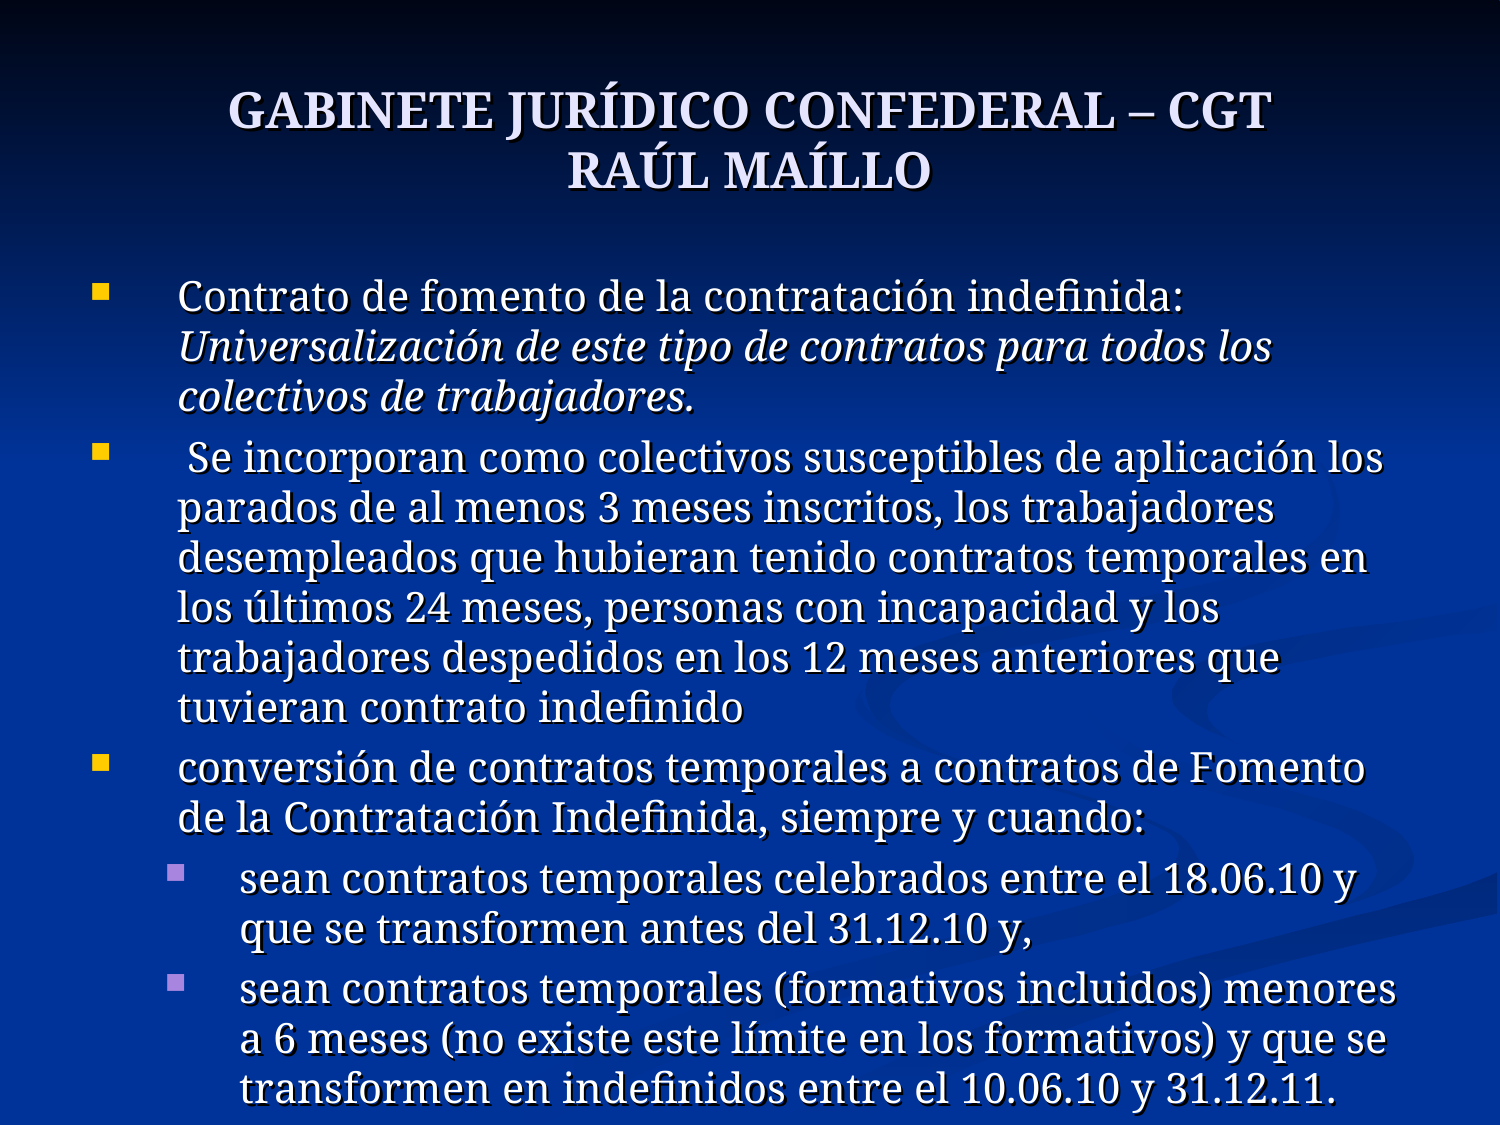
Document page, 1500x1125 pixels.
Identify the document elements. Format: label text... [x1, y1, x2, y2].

title GABINETE JURÍDICO CONFEDERAL – CGT RAÚL MAÍLLO [75, 45, 1426, 233]
list Contrato de fomento de la contratación indefinida: Universalización de este tipo de contratos para todos los colectivos de trabajadores. Se incorporan como colectivos susceptibles de aplicación los parados de al menos 3 meses inscritos, los trabajadores desempleados que hubieran tenido contratos temporales en los últimos 24 meses, personas con incapacidad y los trabajadores despedidos en los 12 meses anteriores que tuvieran contrato indefinido conversión de contratos temporales a contratos de Fomento de la Contratación Indefinida, siempre y cuando: sean contratos temporales celebrados entre el 18.06.10 y que se transformen antes del 31.12.10 y, sean contratos temporales (formativos incluidos) menores a 6 meses (no existe este límite en los formativos) y que se transformen en indefinidos entre el 10.06.10 y 31.12.11. [75, 262, 1426, 1125]
